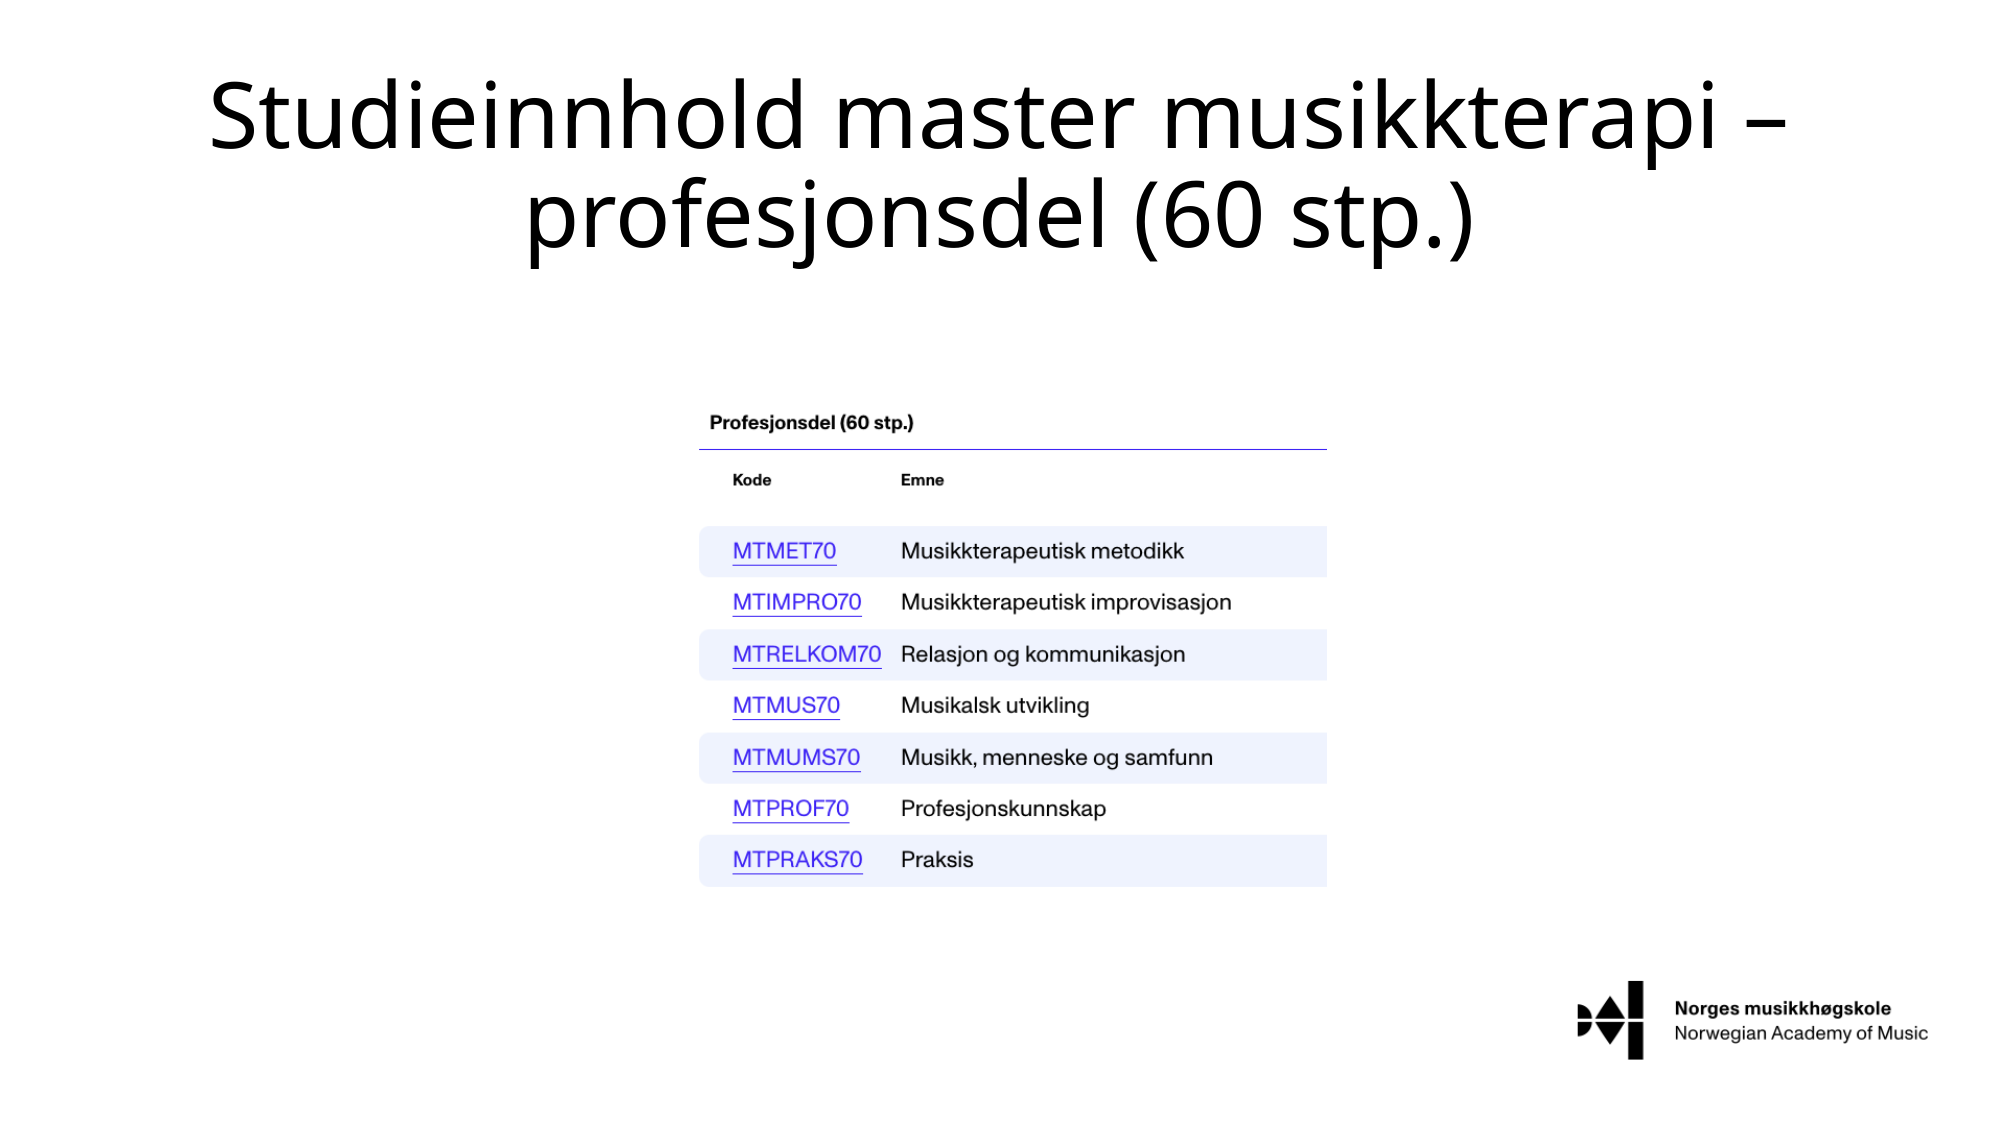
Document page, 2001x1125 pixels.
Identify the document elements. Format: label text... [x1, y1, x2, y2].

picture [673, 376, 1327, 937]
title Studieinnhold master musikkterapi – profesjonsdel (60 stp.) [137, 59, 1863, 278]
picture [1514, 960, 2000, 1111]
